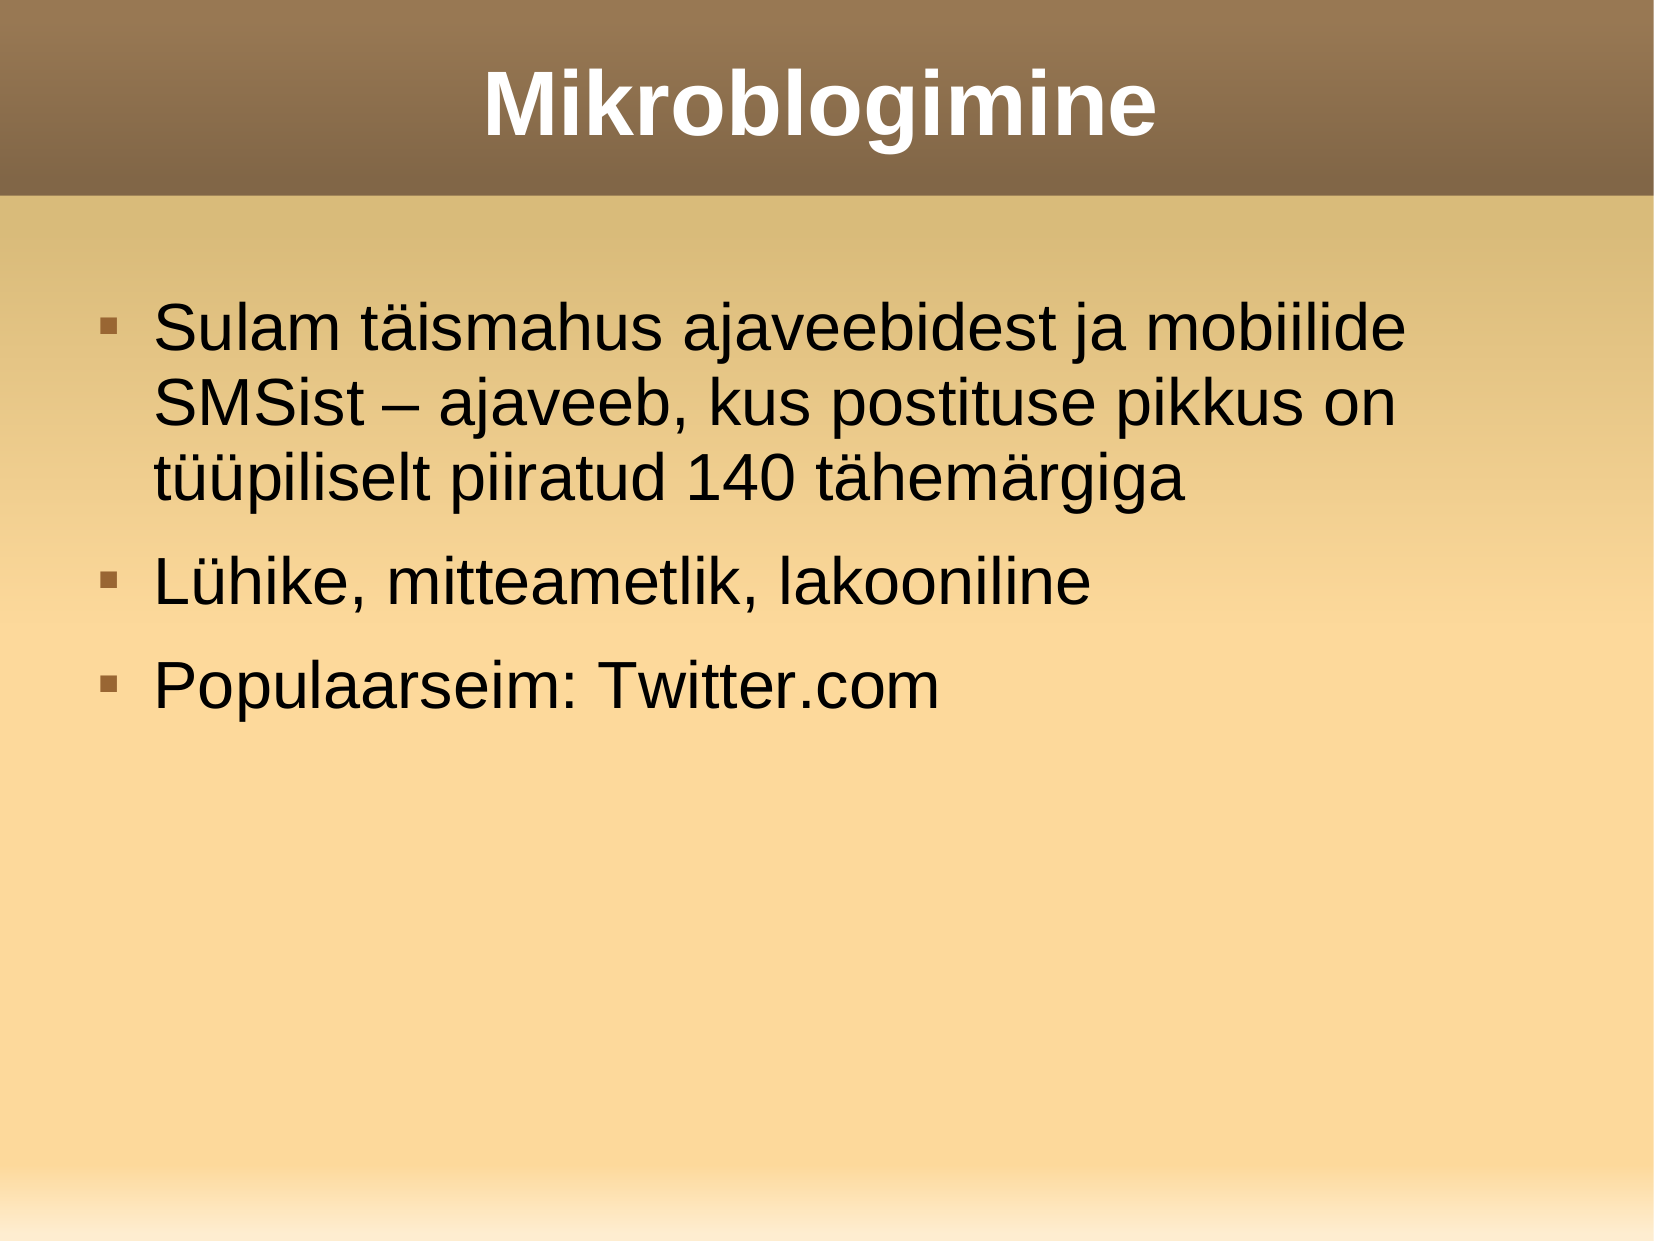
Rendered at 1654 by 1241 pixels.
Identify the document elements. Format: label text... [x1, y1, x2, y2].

list Sulam täismahus ajaveebidest ja mobiilide SMSist – ajaveeb, kus postituse pikkus on tüüpiliselt piiratud 140 tähemärgiga Lühike, mitteametlik, lakooniline Populaarseim: Twitter.com [82, 290, 1571, 1094]
title Mikroblogimine [76, 7, 1565, 200]
picture [0, 0, 1654, 1241]
